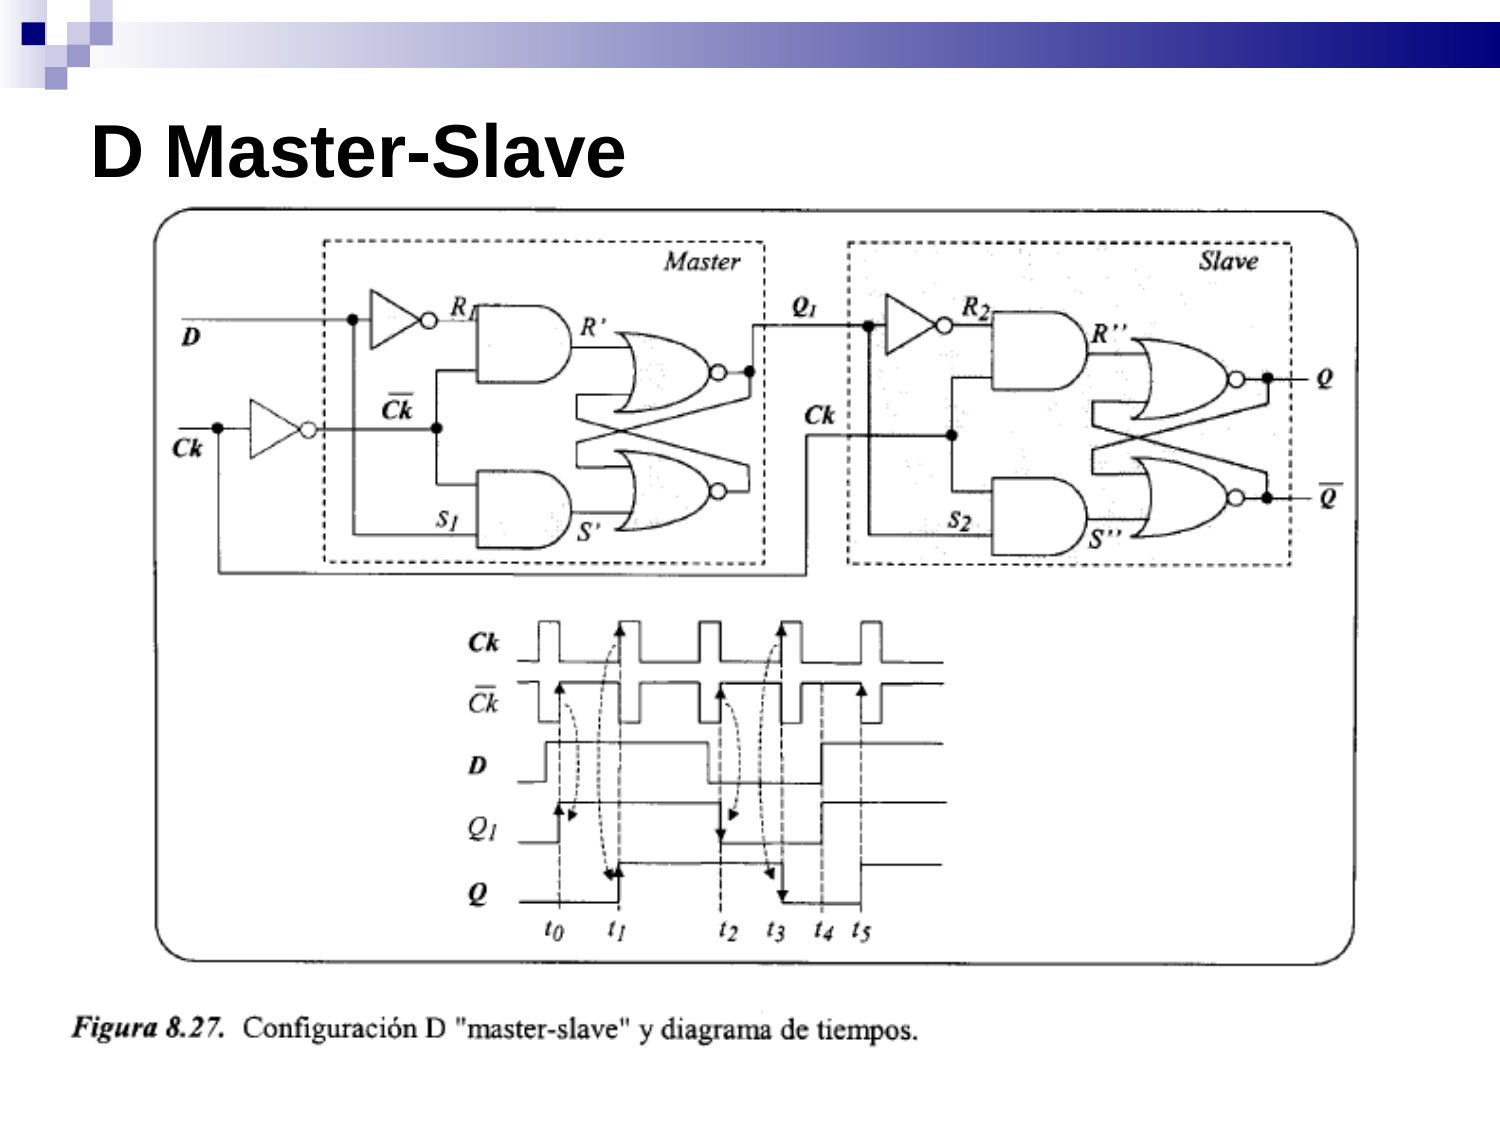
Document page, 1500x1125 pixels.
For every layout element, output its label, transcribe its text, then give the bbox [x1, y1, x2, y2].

title D Master-Slave [75, 75, 1426, 221]
text_box [53, 194, 1412, 1054]
